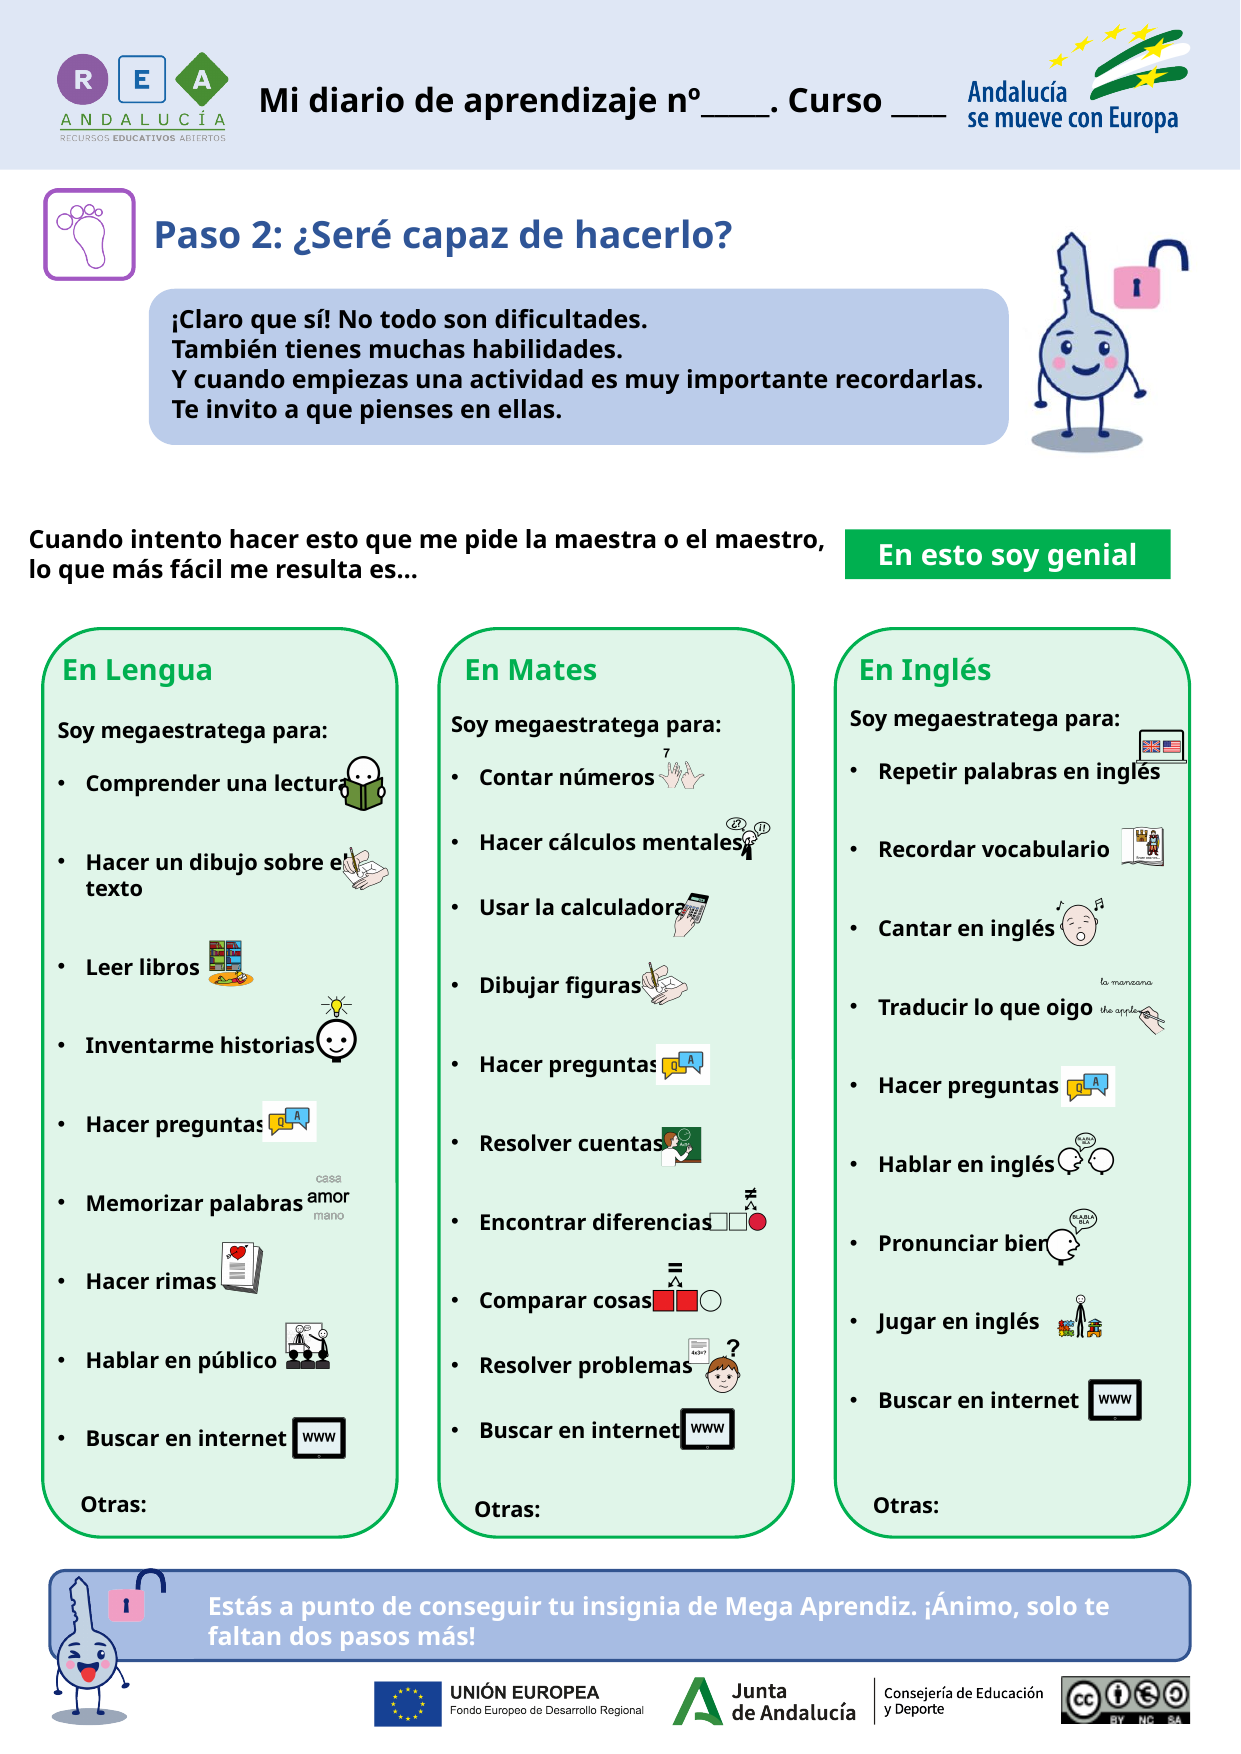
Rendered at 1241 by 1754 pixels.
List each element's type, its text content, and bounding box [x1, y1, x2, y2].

picture [661, 1126, 702, 1167]
text_box Soy megaestratega para: Comprender una lectura Hacer un dibujo sobre el texto Leer libros Inventarme historias Hacer preguntas Memorizar palabras Hacer rimas Hablar en público Buscar en internet Otras: [42, 709, 392, 1525]
text_box Estás a punto de conseguir tu insignia de Mega Aprendiz. ¡Ánimo, solo te faltan dos pasos más! [192, 1583, 1167, 1640]
picture [285, 1322, 331, 1369]
picture [353, 1652, 1191, 1740]
text_box [469, 1530, 763, 1538]
text_box Paso 2: ¿Seré capaz de hacerlo? [138, 204, 749, 264]
picture [1097, 970, 1168, 1042]
text_box [859, 1526, 1165, 1538]
picture [961, 21, 1197, 139]
text_box [148, 296, 1006, 445]
picture [709, 1180, 767, 1238]
picture [334, 754, 392, 812]
text_box Soy megaestratega para: Contar números Hacer cálculos mentales Usar la calculadora Dibujar figuras Hacer preguntas Resolver cuentas Encontrar diferencias Comparar cosas Resolver problemas Buscar en internet Otras: [436, 703, 785, 1530]
text_box [438, 628, 794, 1509]
picture [43, 188, 136, 281]
picture [1056, 1293, 1103, 1339]
text_box En esto soy genial [845, 529, 1171, 580]
text_box ¡Claro que sí! No todo son dificultades. También tienes muchas habilidades. Y cuando empiezas una actividad es muy importante recordarlas. Te invito a que pienses en ellas. [156, 295, 1010, 431]
picture [1056, 1124, 1116, 1184]
picture [641, 960, 688, 1007]
picture [658, 745, 705, 792]
text_box [42, 628, 398, 1502]
text_box Mi diario de aprendizaje nº_____. Curso ____ [243, 71, 961, 127]
picture [43, 47, 242, 146]
text_box [193, 1570, 1191, 1661]
picture [998, 192, 1211, 470]
picture [289, 1408, 349, 1468]
picture [1050, 892, 1110, 952]
text_box En Inglés [843, 643, 1007, 694]
picture [677, 1399, 738, 1460]
text_box Cuando intento hacer esto que me pide la maestra o el maestro, lo que más fácil me resulta es… [13, 516, 848, 591]
picture [208, 940, 254, 987]
picture [212, 1238, 272, 1298]
picture [1061, 1066, 1116, 1107]
picture [670, 892, 716, 938]
picture [686, 1335, 747, 1396]
picture [1085, 1370, 1145, 1430]
picture [342, 845, 389, 892]
picture [1135, 720, 1188, 773]
text_box En Lengua [47, 643, 229, 694]
picture [262, 1101, 317, 1142]
picture [725, 814, 772, 861]
picture [1042, 1205, 1104, 1267]
text_box En Mates [449, 643, 613, 694]
text_box [157, 288, 1000, 295]
text_box [0, 0, 1241, 170]
text_box Soy megaestratega para: Repetir palabras en inglés Recordar vocabulario Cantar en inglés Traducir lo que oigo Hacer preguntas Hablar en inglés Pronunciar bien Jugar en inglés Buscar en internet Otras: [835, 697, 1184, 1526]
picture [655, 1044, 711, 1085]
text_box [65, 1525, 374, 1538]
picture [11, 1553, 193, 1735]
picture [1120, 824, 1165, 869]
text_box [835, 628, 1190, 1504]
picture [652, 1252, 722, 1322]
picture [301, 994, 372, 1065]
picture [303, 1172, 354, 1223]
